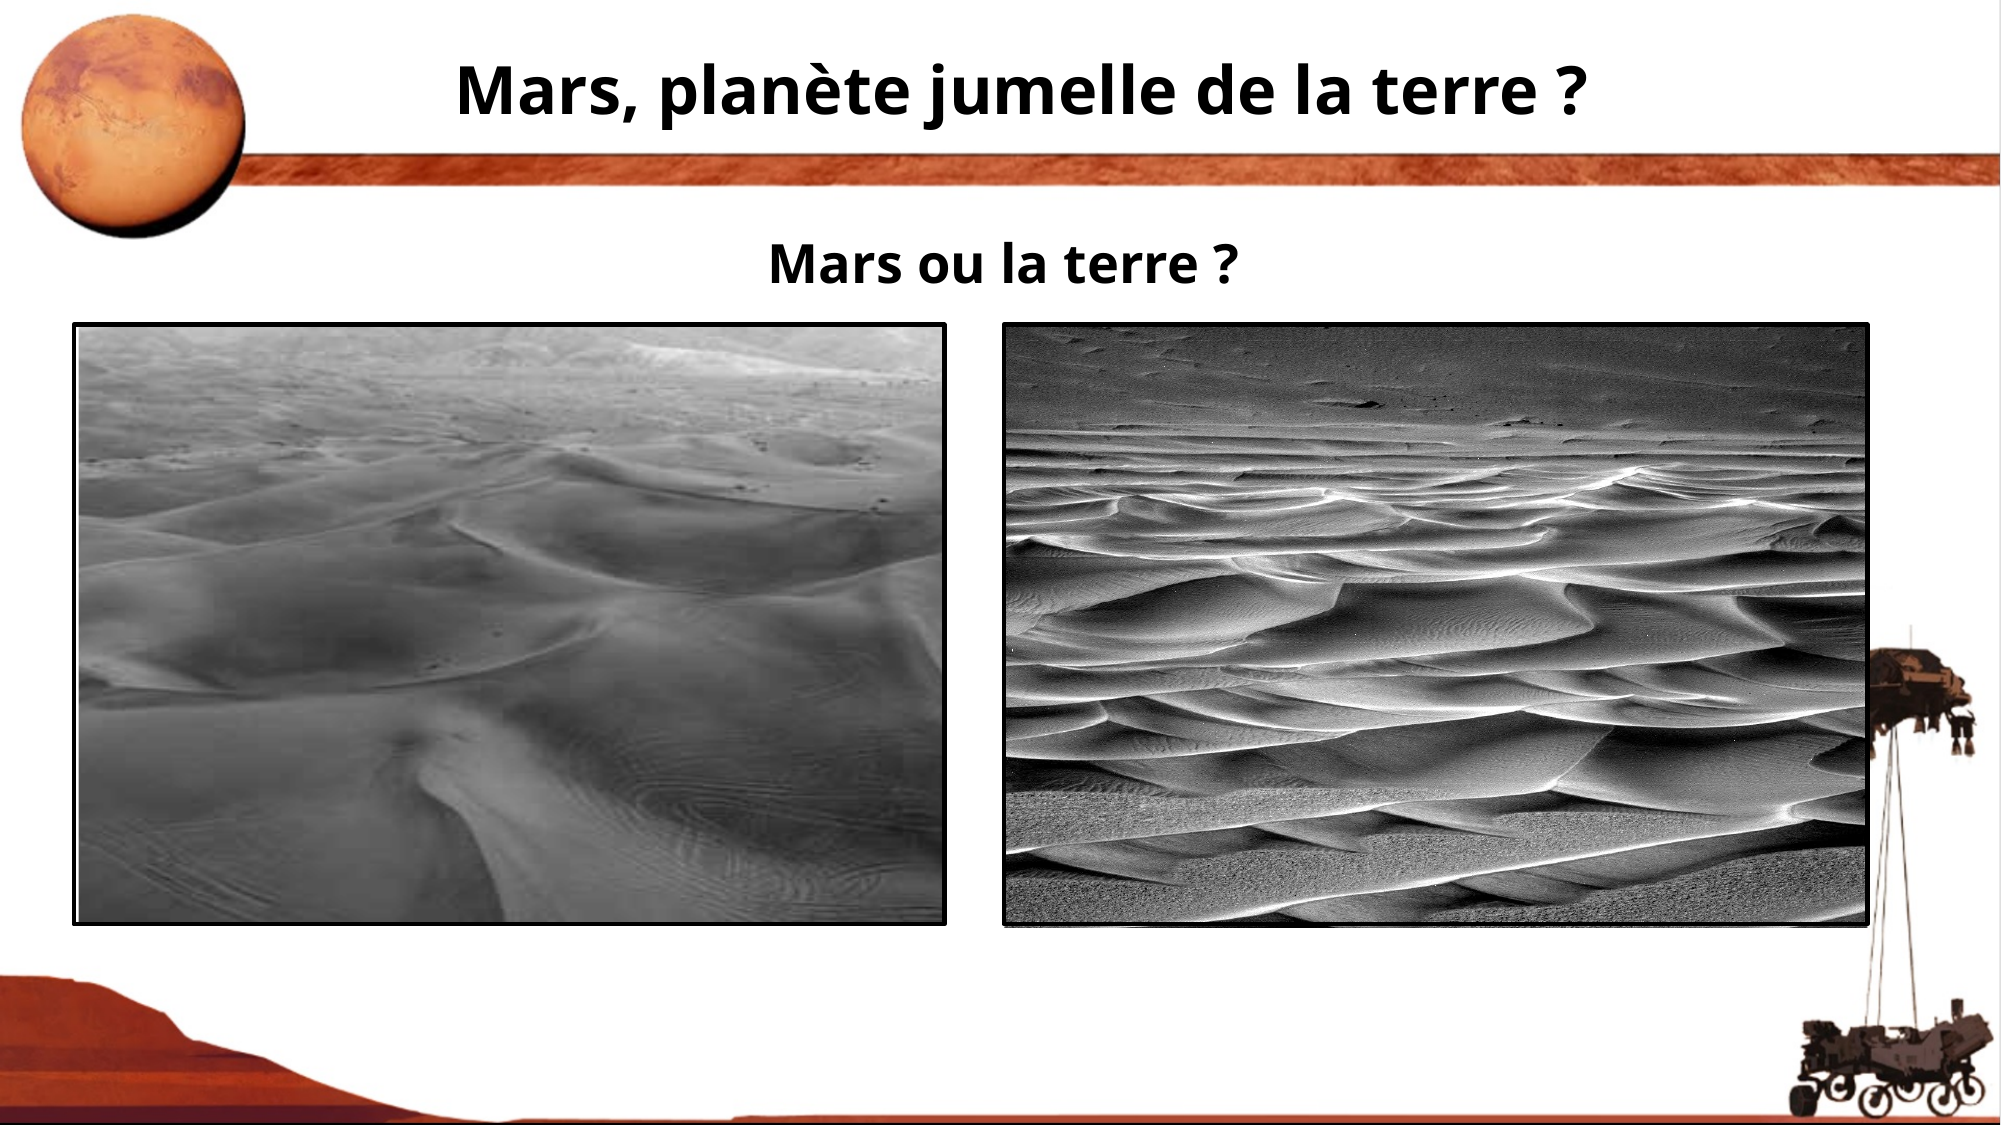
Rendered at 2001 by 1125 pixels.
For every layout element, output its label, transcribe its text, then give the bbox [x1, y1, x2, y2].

text_box Mars, planète jumelle de la terre ? [253, 40, 1789, 149]
picture [0, 0, 2001, 1125]
text_box Mars ou la terre ? [29, 221, 1978, 313]
